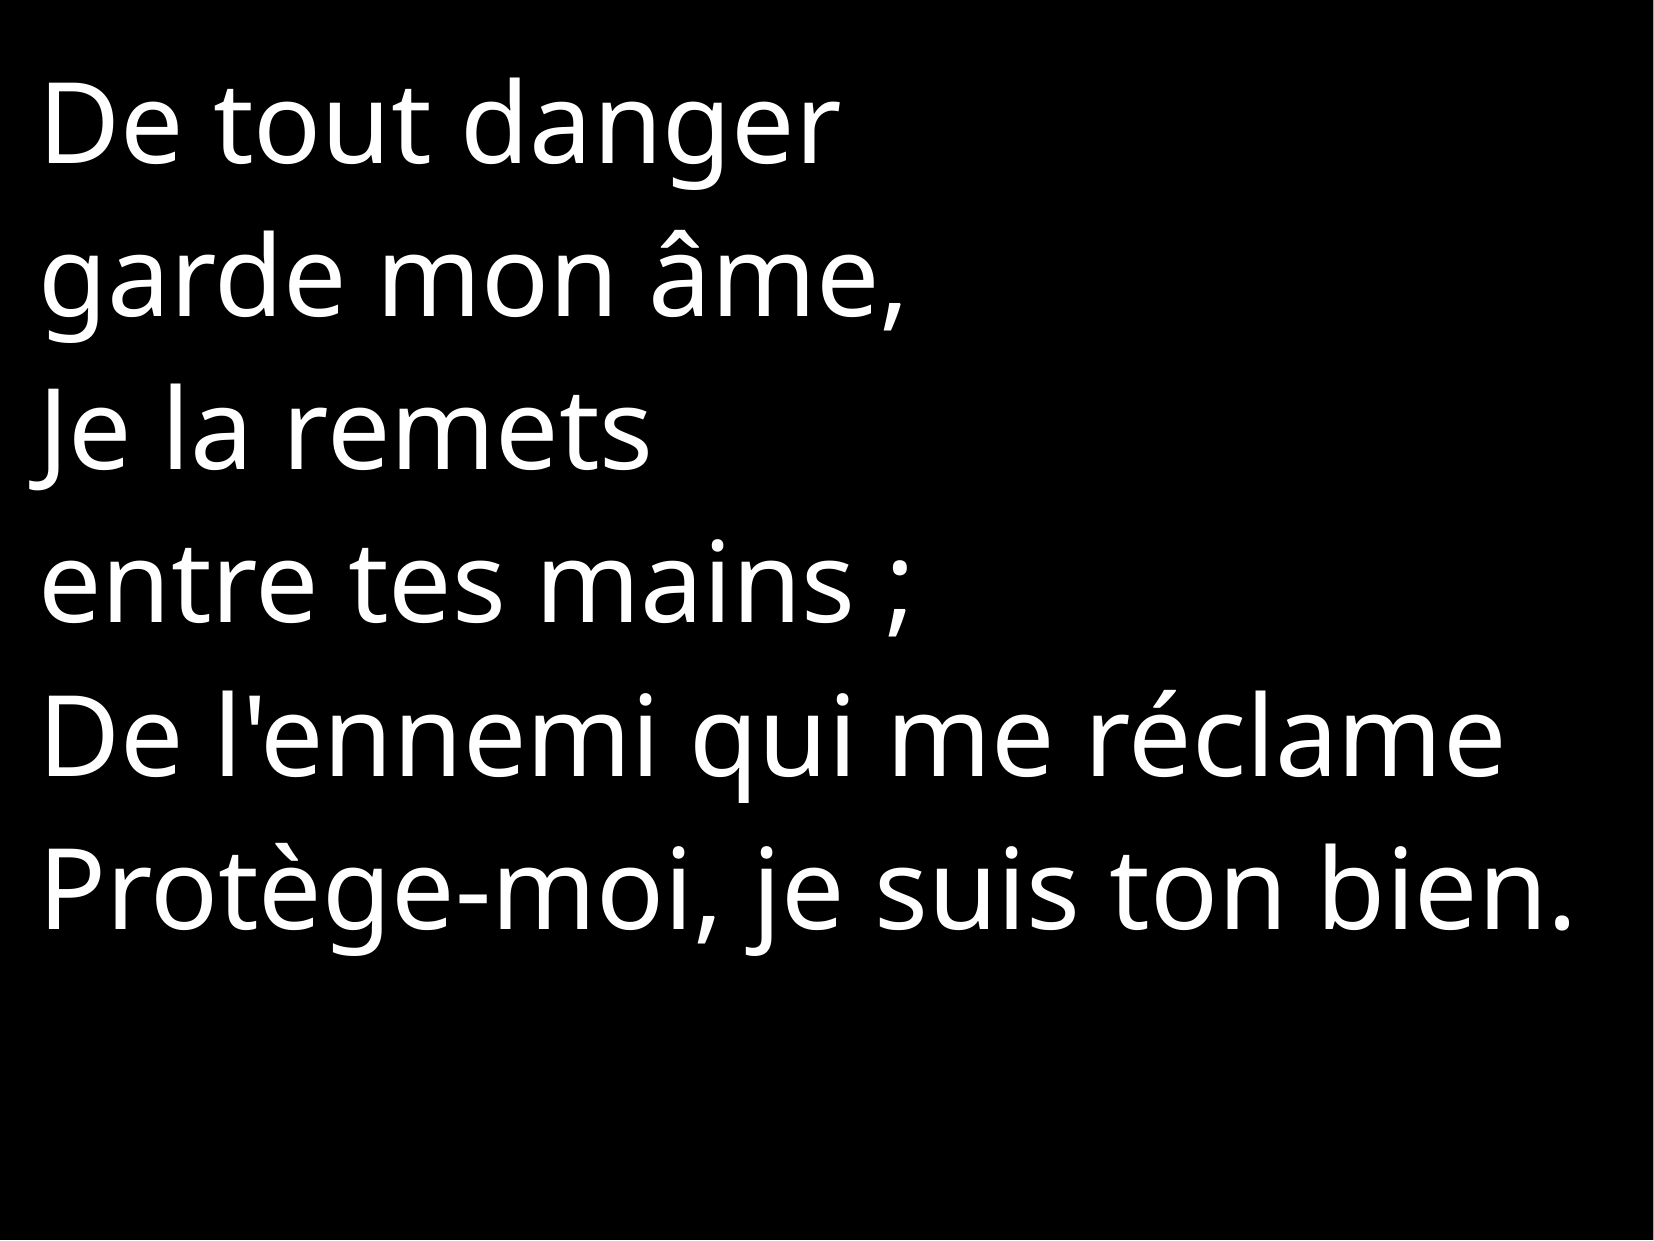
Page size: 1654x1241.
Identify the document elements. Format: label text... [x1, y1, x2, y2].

text_box De tout danger garde mon âme, Je la remets entre tes mains ; De l'ennemi qui me réclame Protège-moi, je suis ton bien. [23, 35, 1630, 1205]
